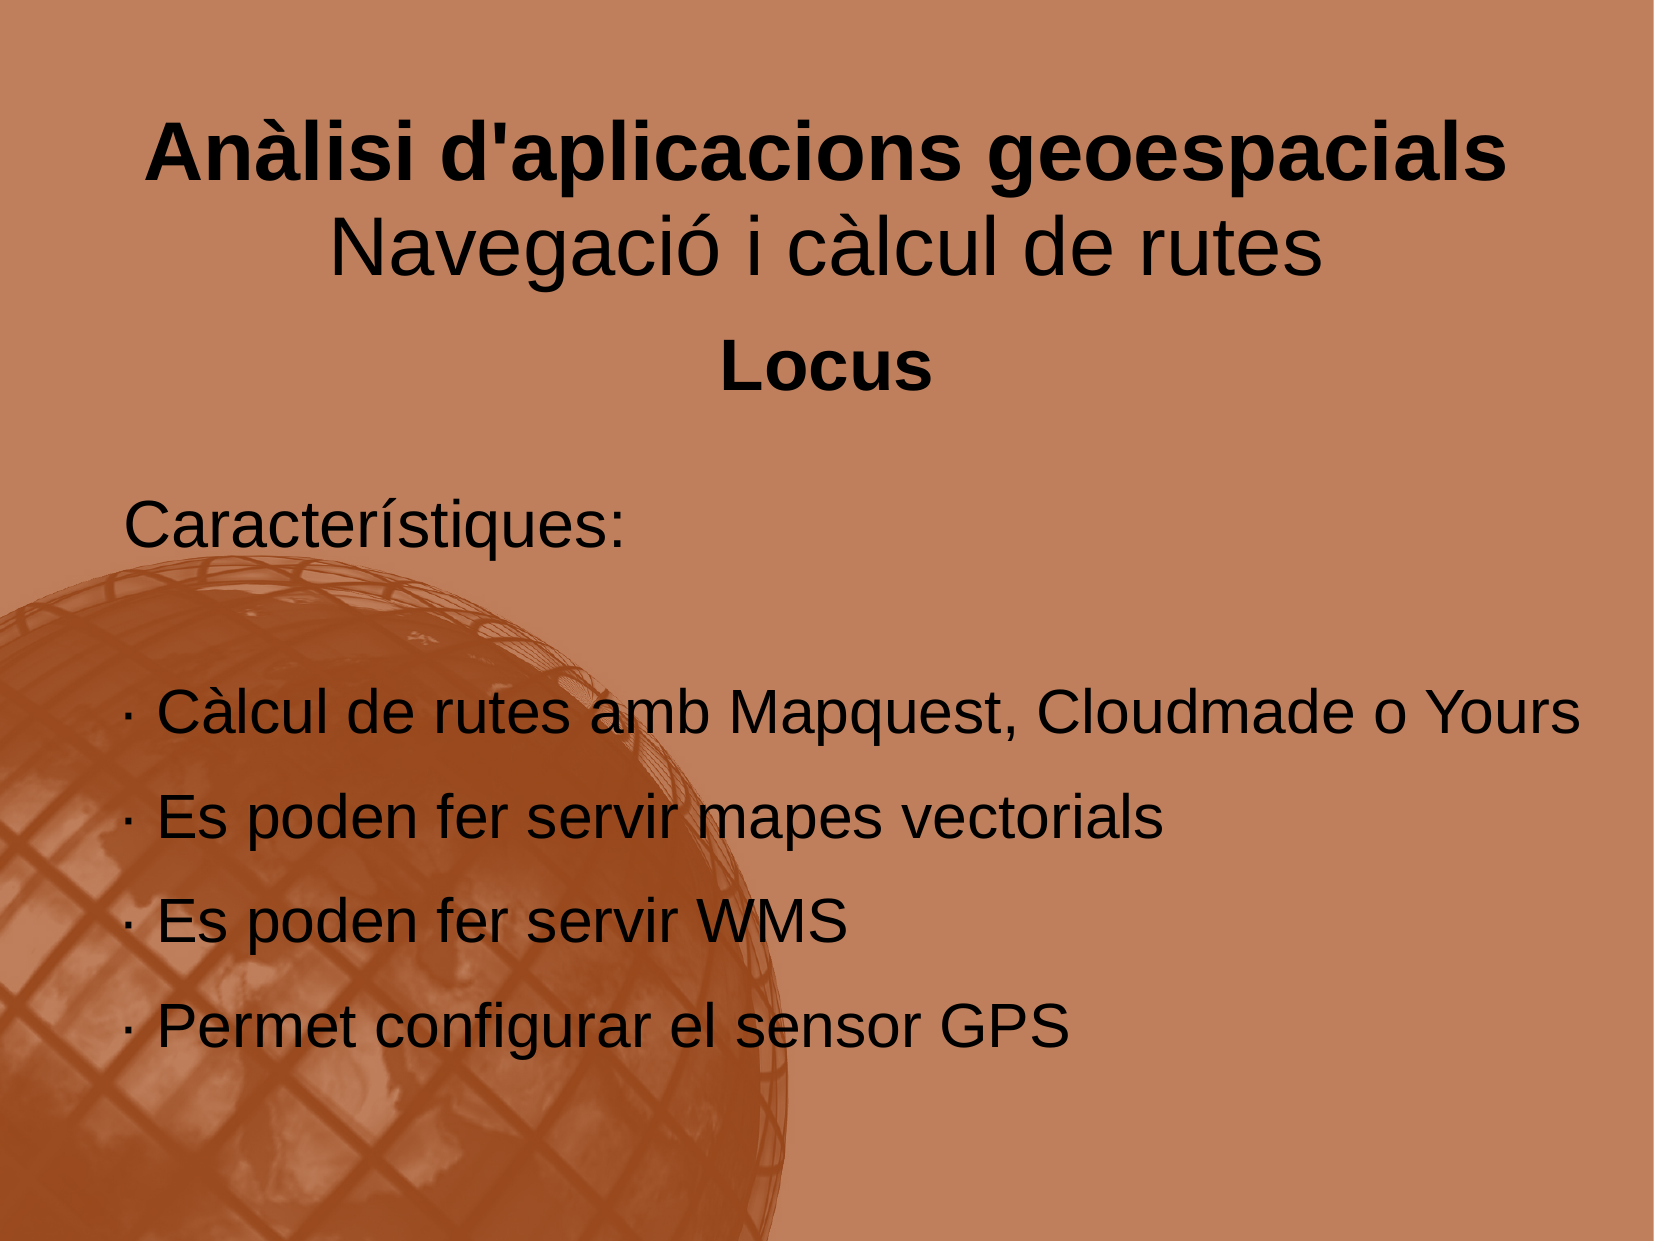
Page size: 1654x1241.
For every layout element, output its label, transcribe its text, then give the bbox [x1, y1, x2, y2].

title Característiques: [95, 487, 657, 563]
title Navegació i càlcul de rutes [310, 195, 1344, 299]
title · Càlcul de rutes amb Mapquest, Cloudmade o Yours · Es poden fer servir mapes vectorials · Es poden fer servir WMS · Permet configurar el sensor GPS [118, 549, 1625, 1241]
title Anàlisi d'aplicacions geoespacials [82, 48, 1571, 256]
picture [0, 0, 1654, 1241]
title Locus [250, 313, 1403, 417]
